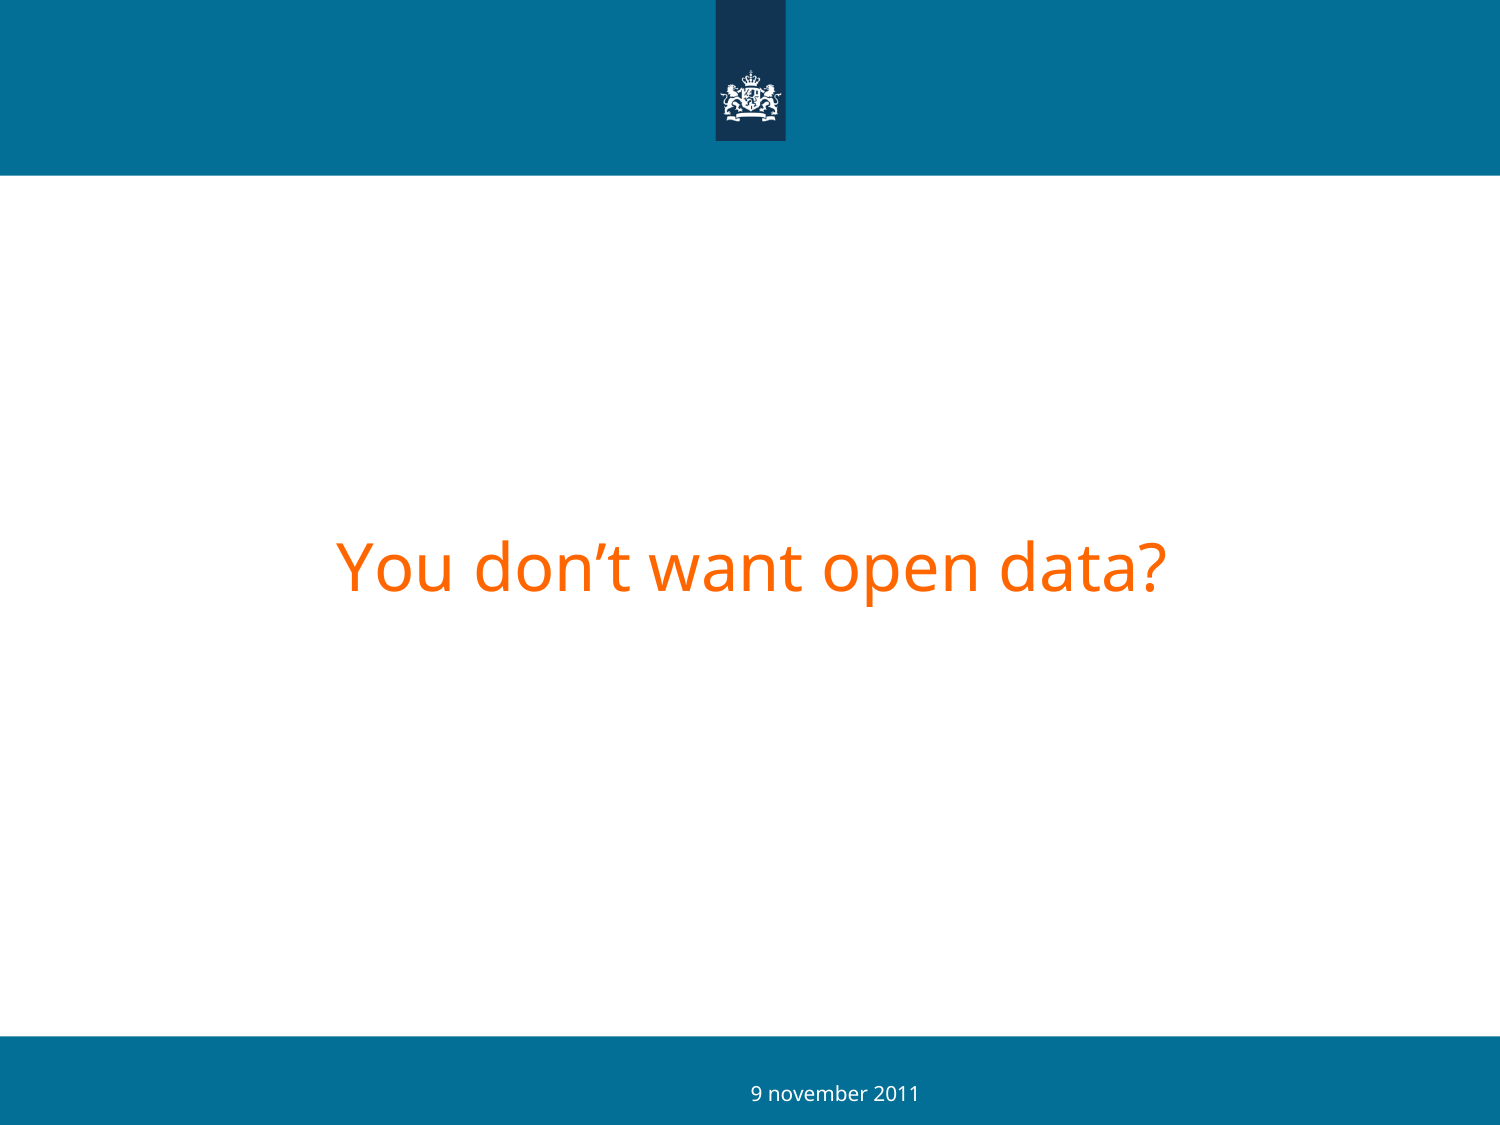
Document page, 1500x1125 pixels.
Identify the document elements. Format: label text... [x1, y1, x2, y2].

text_box You don’t want open data? [321, 517, 1184, 613]
picture [717, 0, 785, 140]
text_box 9 november 2011 [735, 1072, 1418, 1125]
